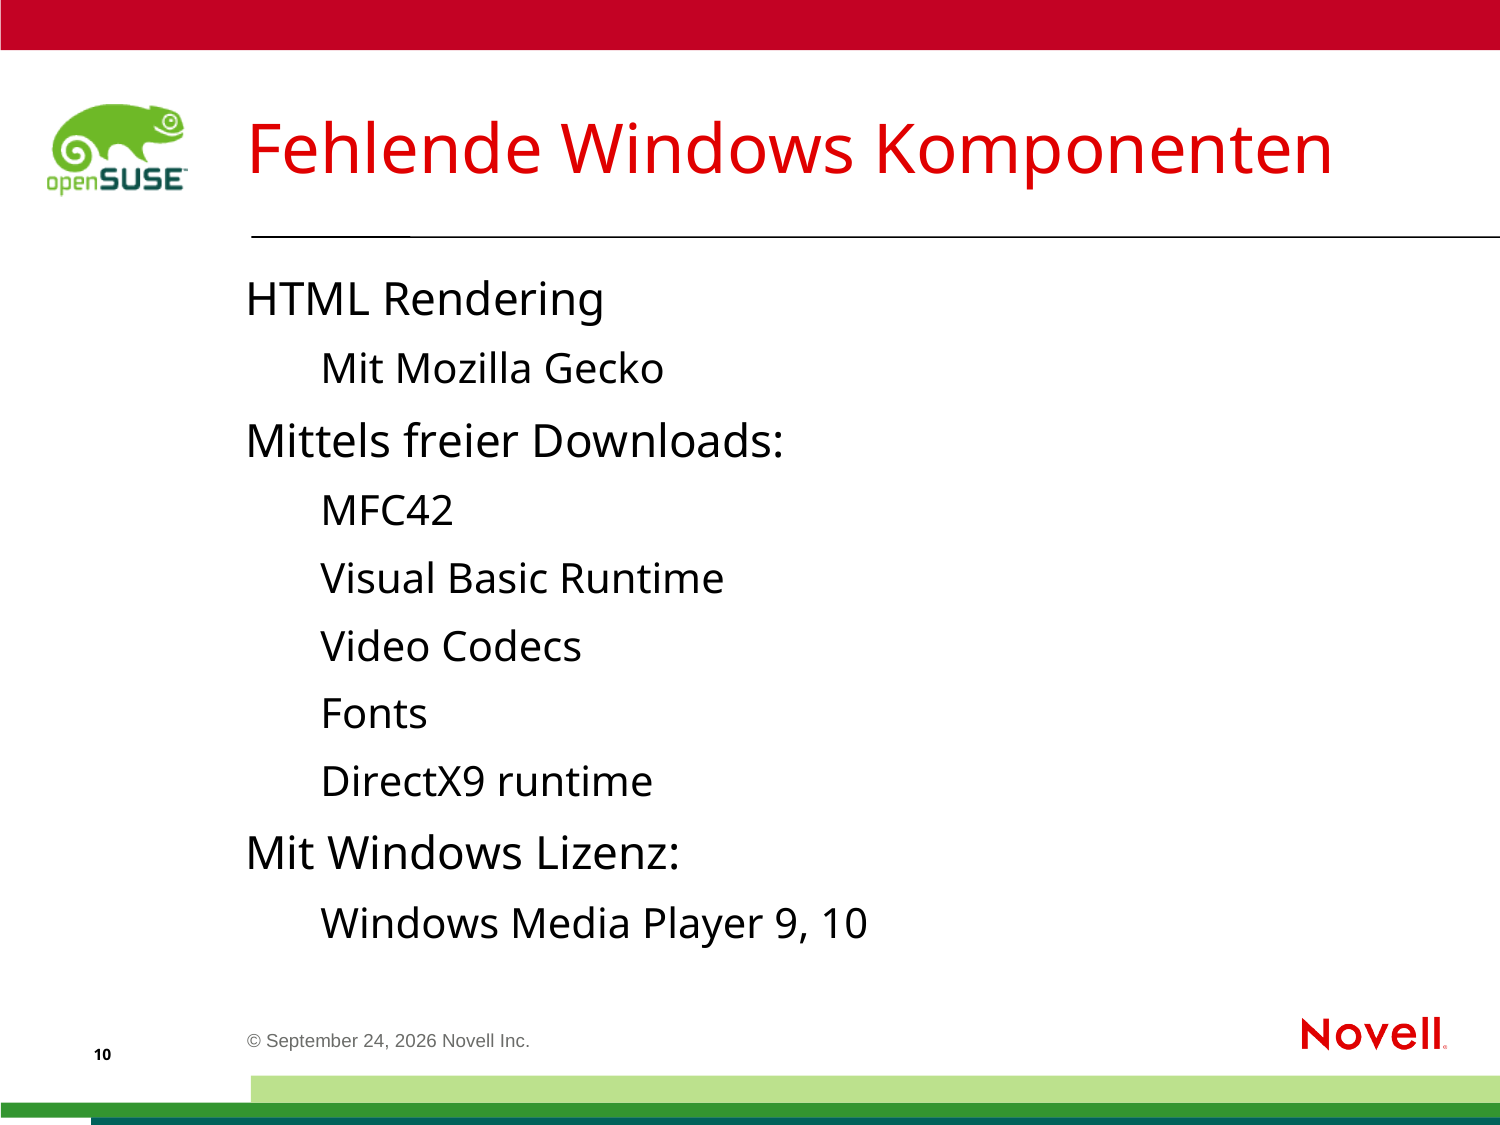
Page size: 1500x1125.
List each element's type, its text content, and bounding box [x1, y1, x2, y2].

picture [47, 104, 188, 197]
picture [1295, 1011, 1453, 1056]
title Fehlende Windows Komponenten [246, 68, 1409, 231]
list HTML Rendering Mit Mozilla Gecko Mittels freier Downloads: MFC42 Visual Basic Runtime Video Codecs Fonts DirectX9 runtime Mit Windows Lizenz: Windows Media Player 9, 10 [245, 267, 1458, 980]
